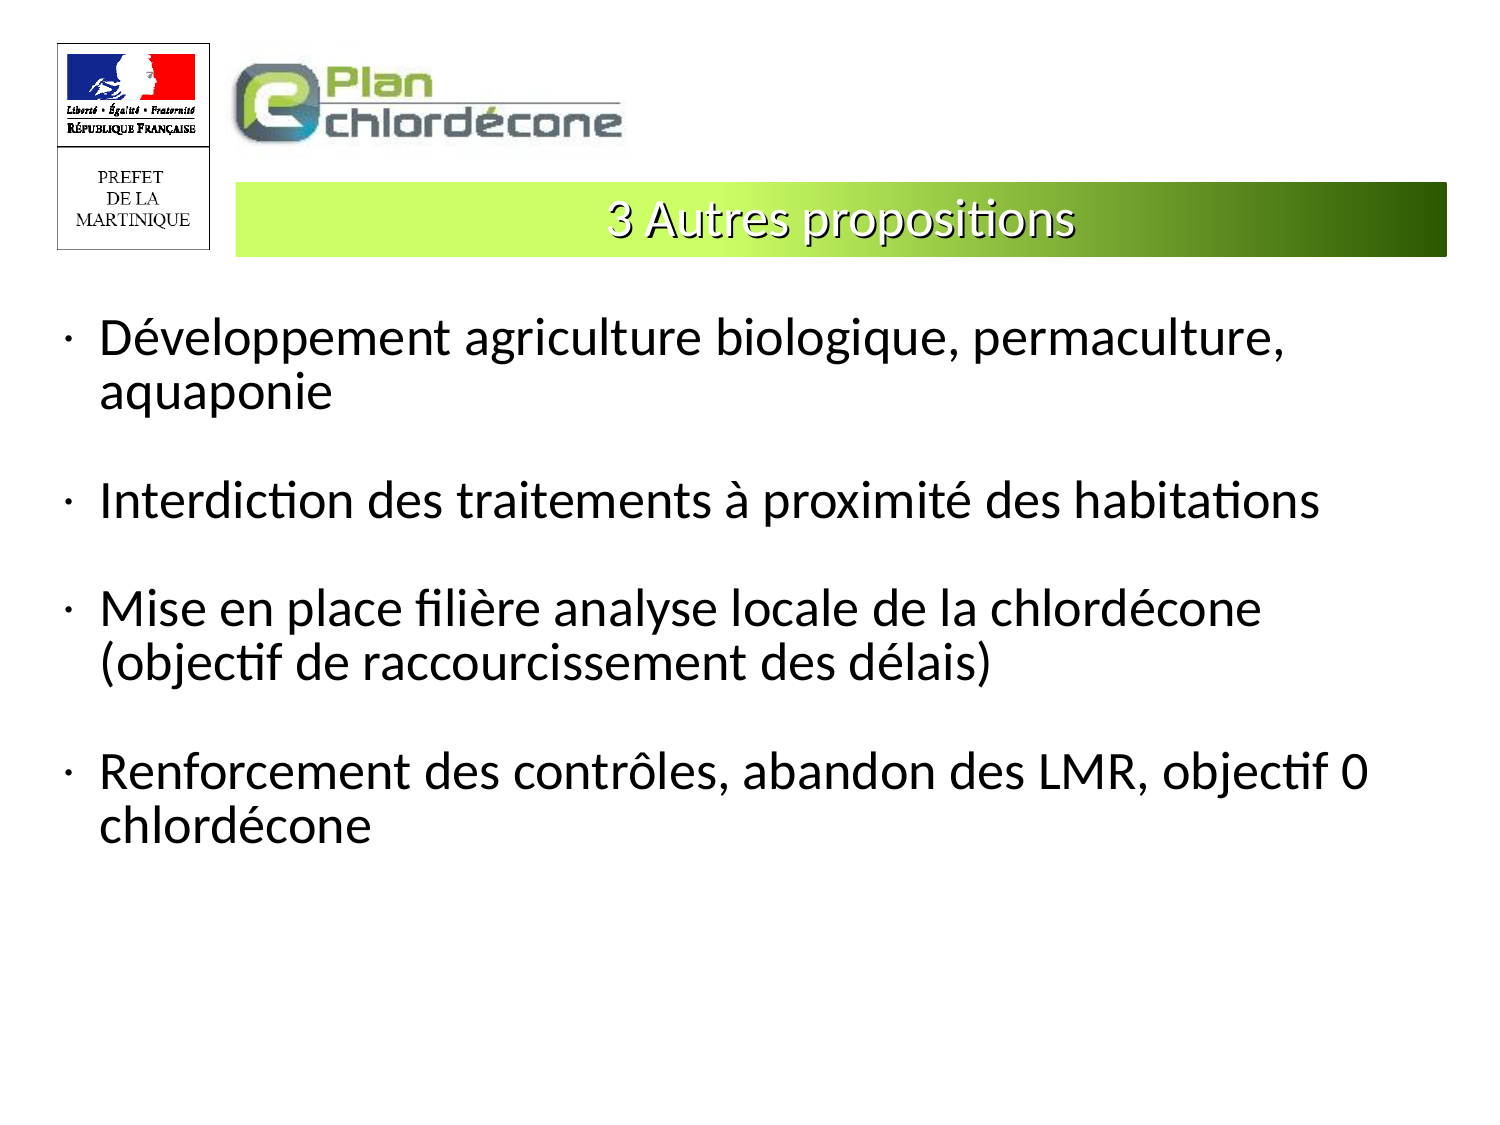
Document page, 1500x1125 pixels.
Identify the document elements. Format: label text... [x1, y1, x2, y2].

picture [53, 21, 643, 258]
text_box Développement agriculture biologique, permaculture, aquaponie Interdiction des traitements à proximité des habitations Mise en place filière analyse locale de la chlordécone (objectif de raccourcissement des délais) Renforcement des contrôles, abandon des LMR, objectif 0 chlordécone [49, 307, 1465, 1125]
text_box 3 Autres propositions [235, 182, 1447, 257]
